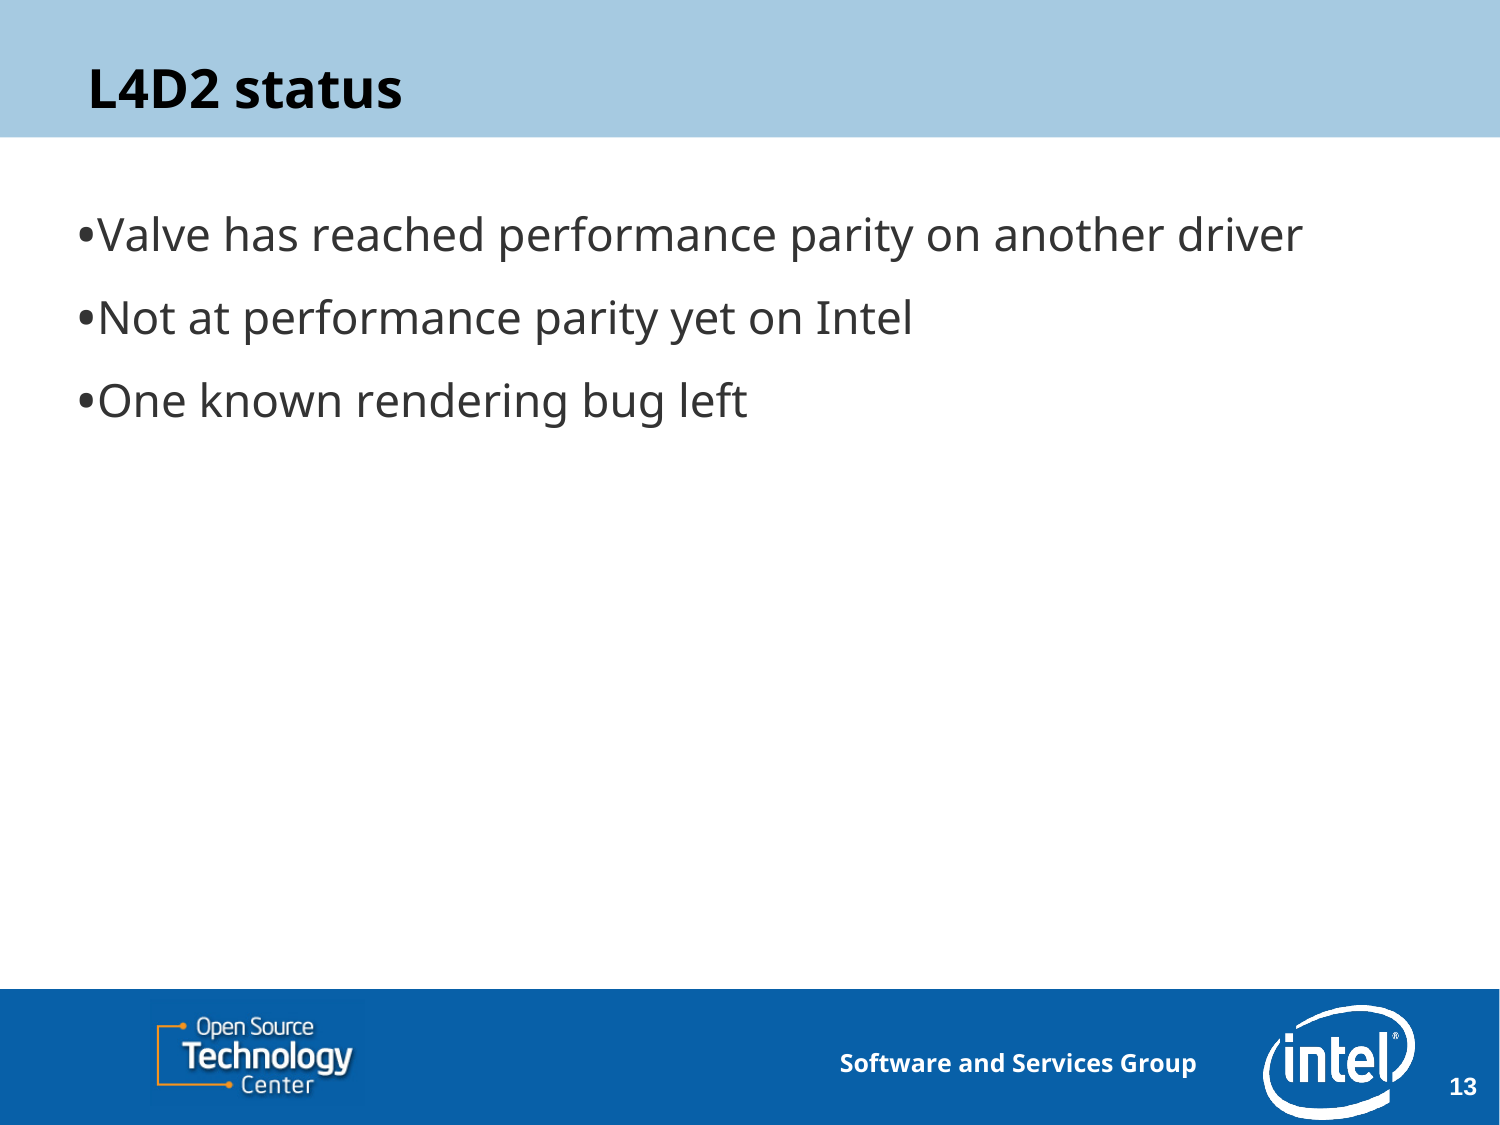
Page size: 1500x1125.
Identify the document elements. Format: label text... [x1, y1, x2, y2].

picture [150, 999, 365, 1106]
title L4D2 status [87, 37, 1446, 138]
picture [1263, 1005, 1415, 1120]
list Valve has reached performance parity on another driver Not at performance parity yet on Intel One known rendering bug left [74, 202, 1425, 945]
